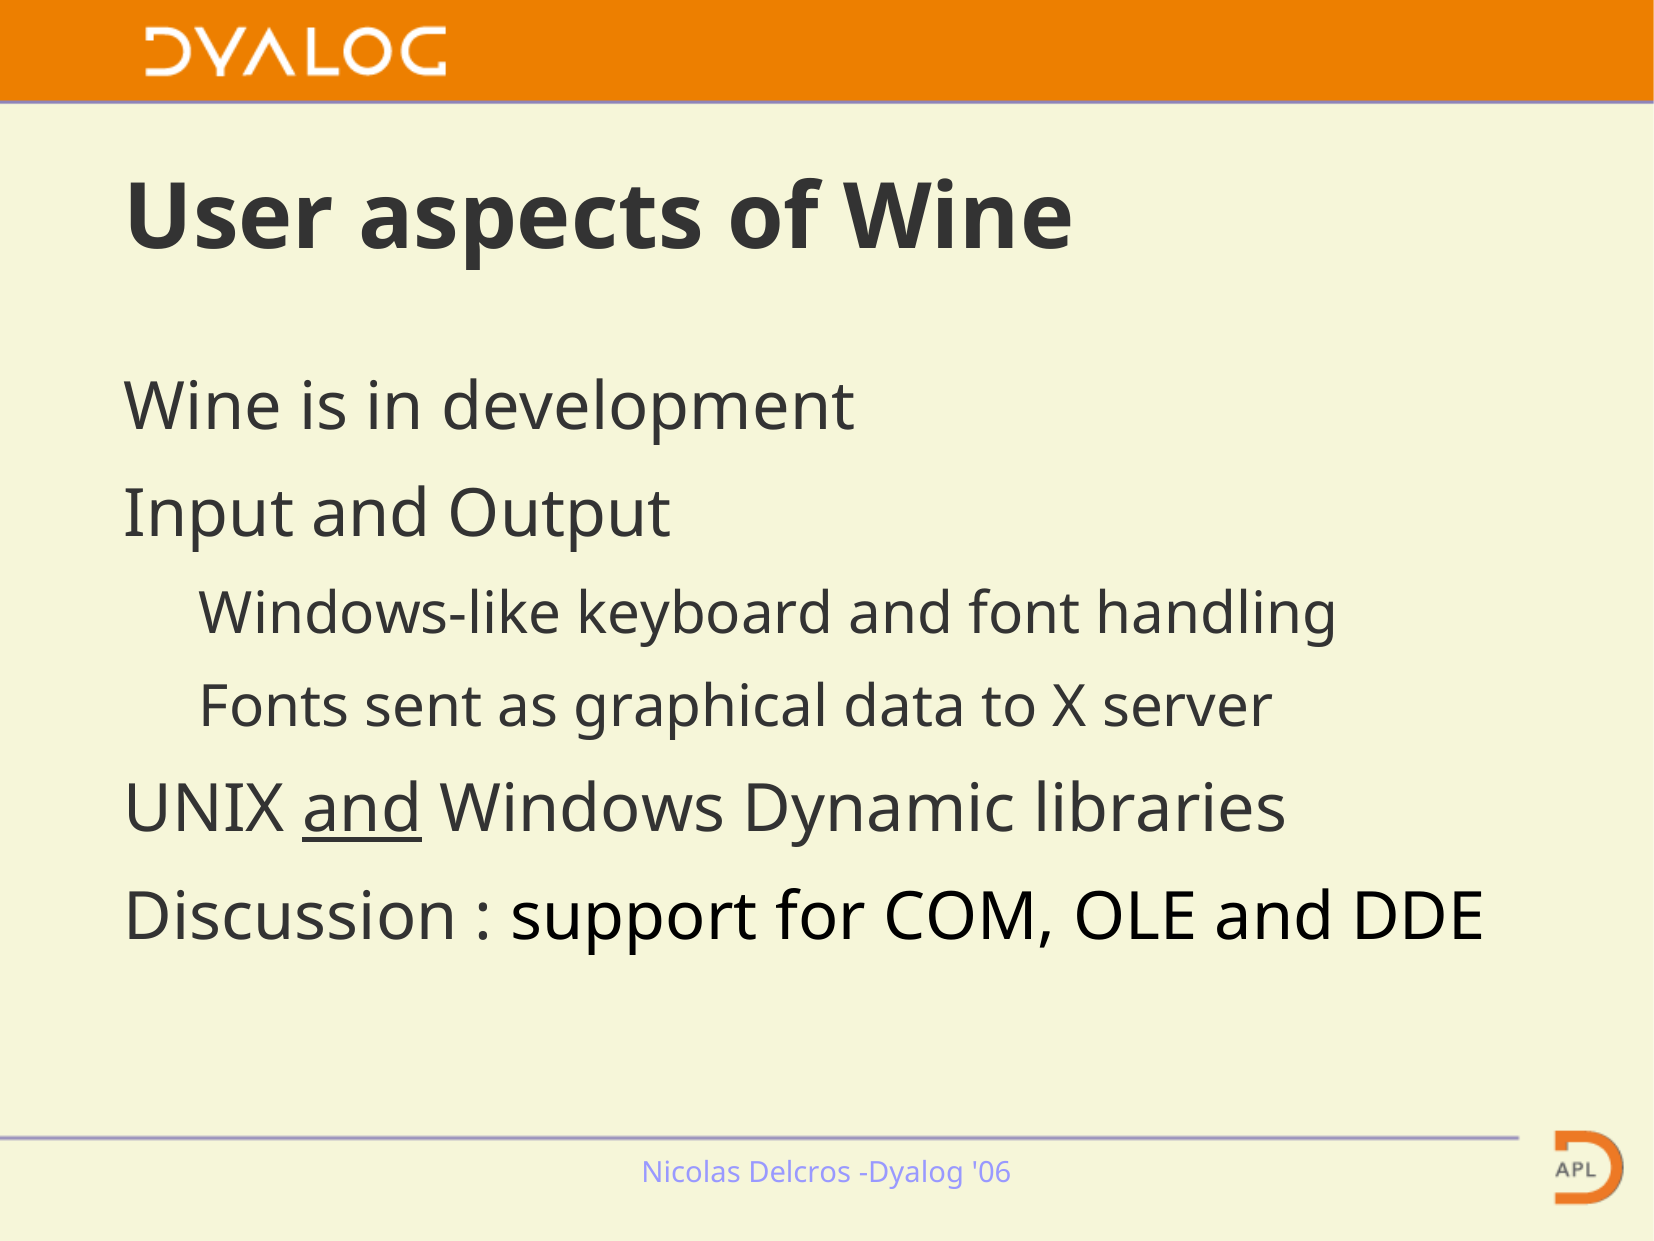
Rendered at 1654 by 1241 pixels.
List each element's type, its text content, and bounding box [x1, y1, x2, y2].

picture [0, 0, 1654, 1241]
title User aspects of Wine [124, 83, 1530, 344]
list Wine is in development Input and Output Windows-like keyboard and font handling Fonts sent as graphical data to X server UNIX and Windows Dynamic libraries Discussion : support for COM, OLE and DDE [124, 358, 1530, 1103]
